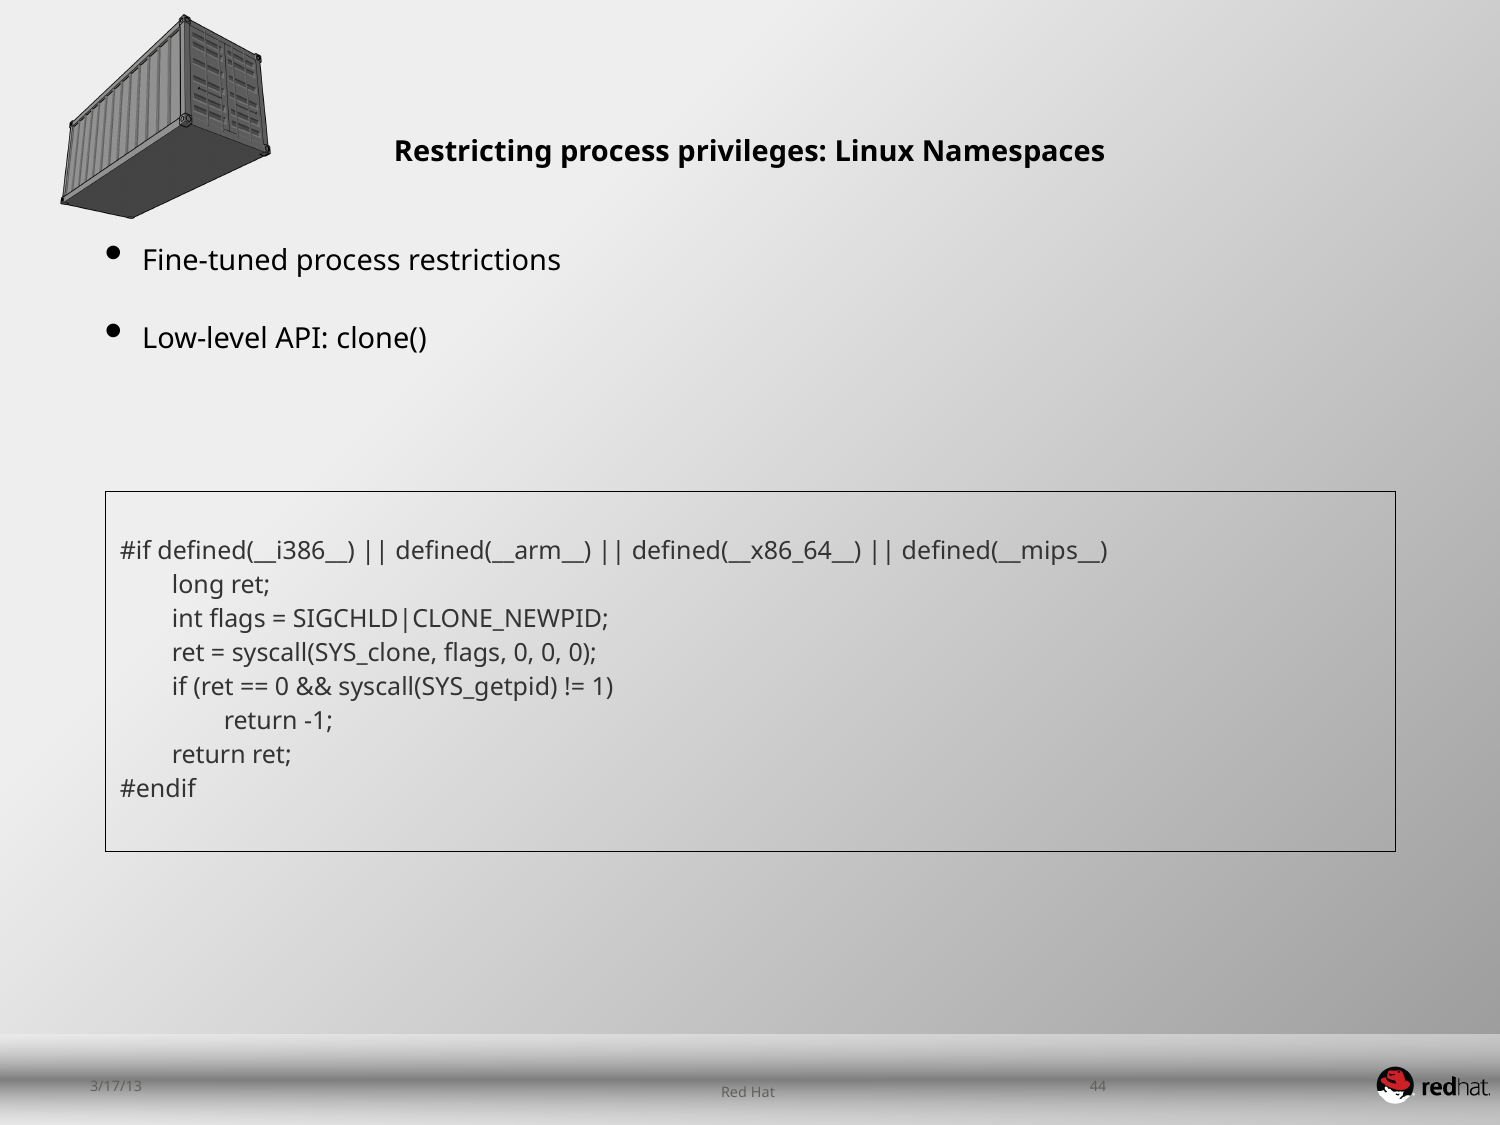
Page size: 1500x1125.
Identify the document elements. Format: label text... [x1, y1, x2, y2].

picture [60, 14, 271, 219]
list Fine-tuned process restrictions Low-level API: clone() [74, 209, 1425, 1012]
picture [1364, 1057, 1500, 1110]
title Restricting process privileges: Linux Namespaces [271, 22, 1426, 188]
slide_number <number> [1074, 1051, 1337, 1112]
footer Red Hat [300, 1065, 1200, 1110]
text_box #if defined(__i386__) || defined(__arm__) || defined(__x86_64__) || defined(__mips__) long ret; int flags = SIGCHLD|CLONE_NEWPID; ret = syscall(SYS_clone, flags, 0, 0, 0); if (ret == 0 && syscall(SYS_getpid) != 1) return -1; return ret; #endif [105, 491, 1396, 852]
slide_number 3/17/13 [75, 1051, 425, 1112]
